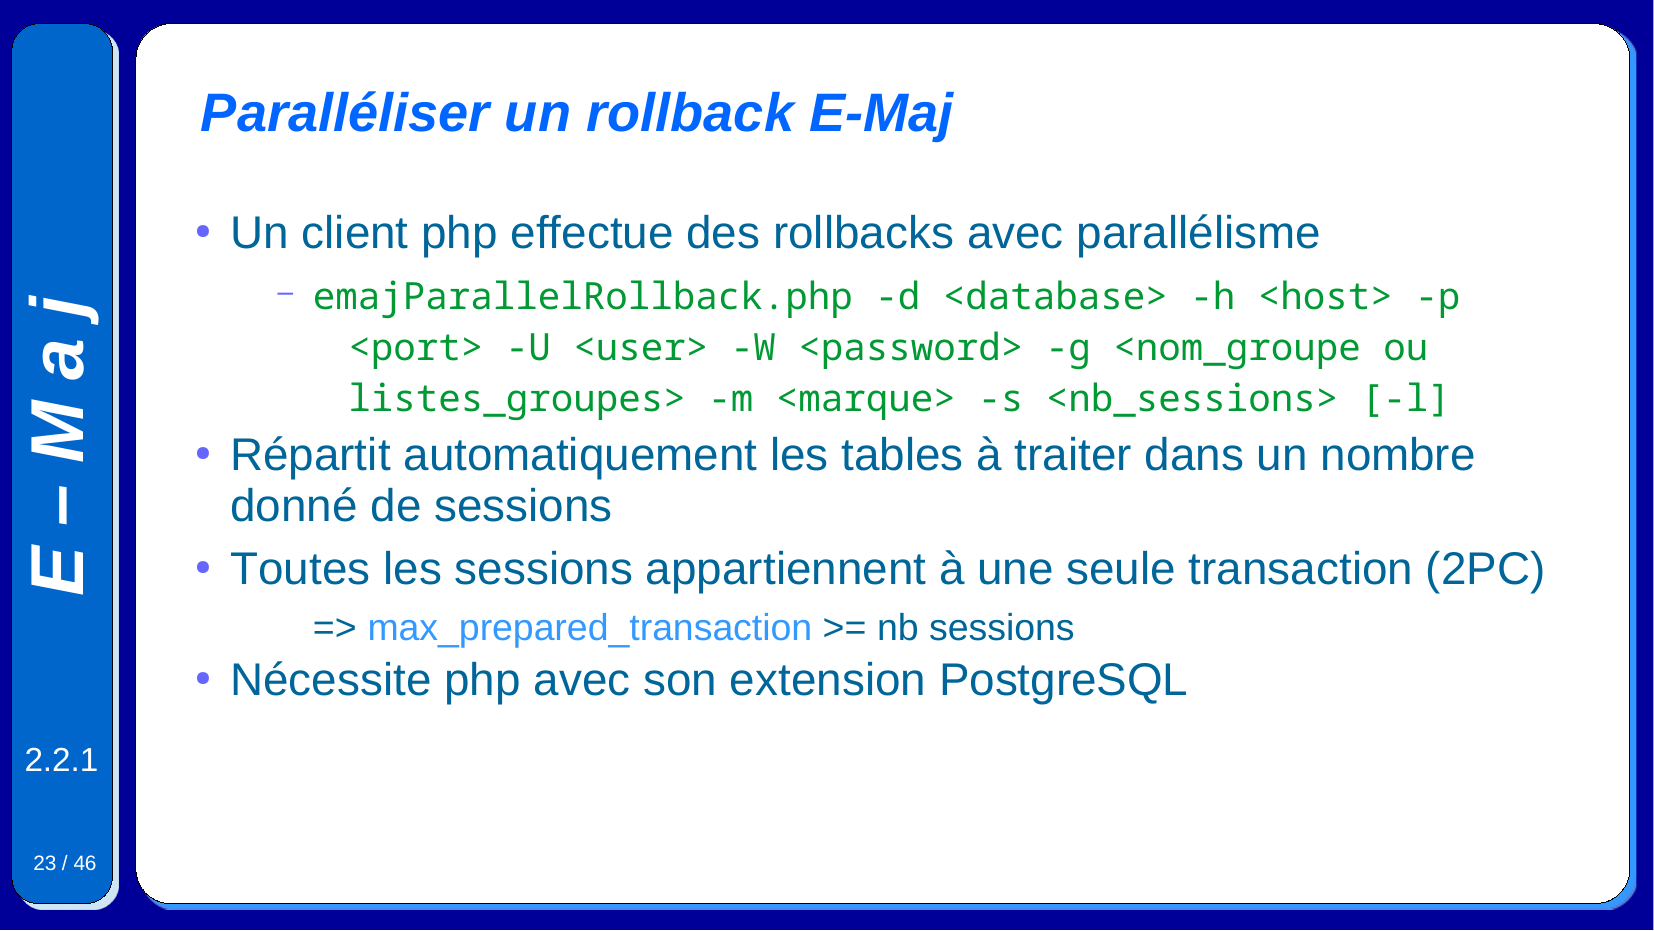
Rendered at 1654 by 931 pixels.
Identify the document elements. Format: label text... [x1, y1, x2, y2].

list Un client php effectue des rollbacks avec parallélisme emajParallelRollback.php -d <database> -h <host> -p <port> -U <user> -W <password> -g <nom_groupe ou listes_groupes> -m <marque> -s <nb_sessions> [-l] Répartit automatiquement les tables à traiter dans un nombre donné de sessions Toutes les sessions appartiennent à une seule transaction (2PC) => max_prepared_transaction >= nb sessions Nécessite php avec son extension PostgreSQL [177, 206, 1587, 827]
title Paralléliser un rollback E-Maj [200, 34, 1575, 191]
